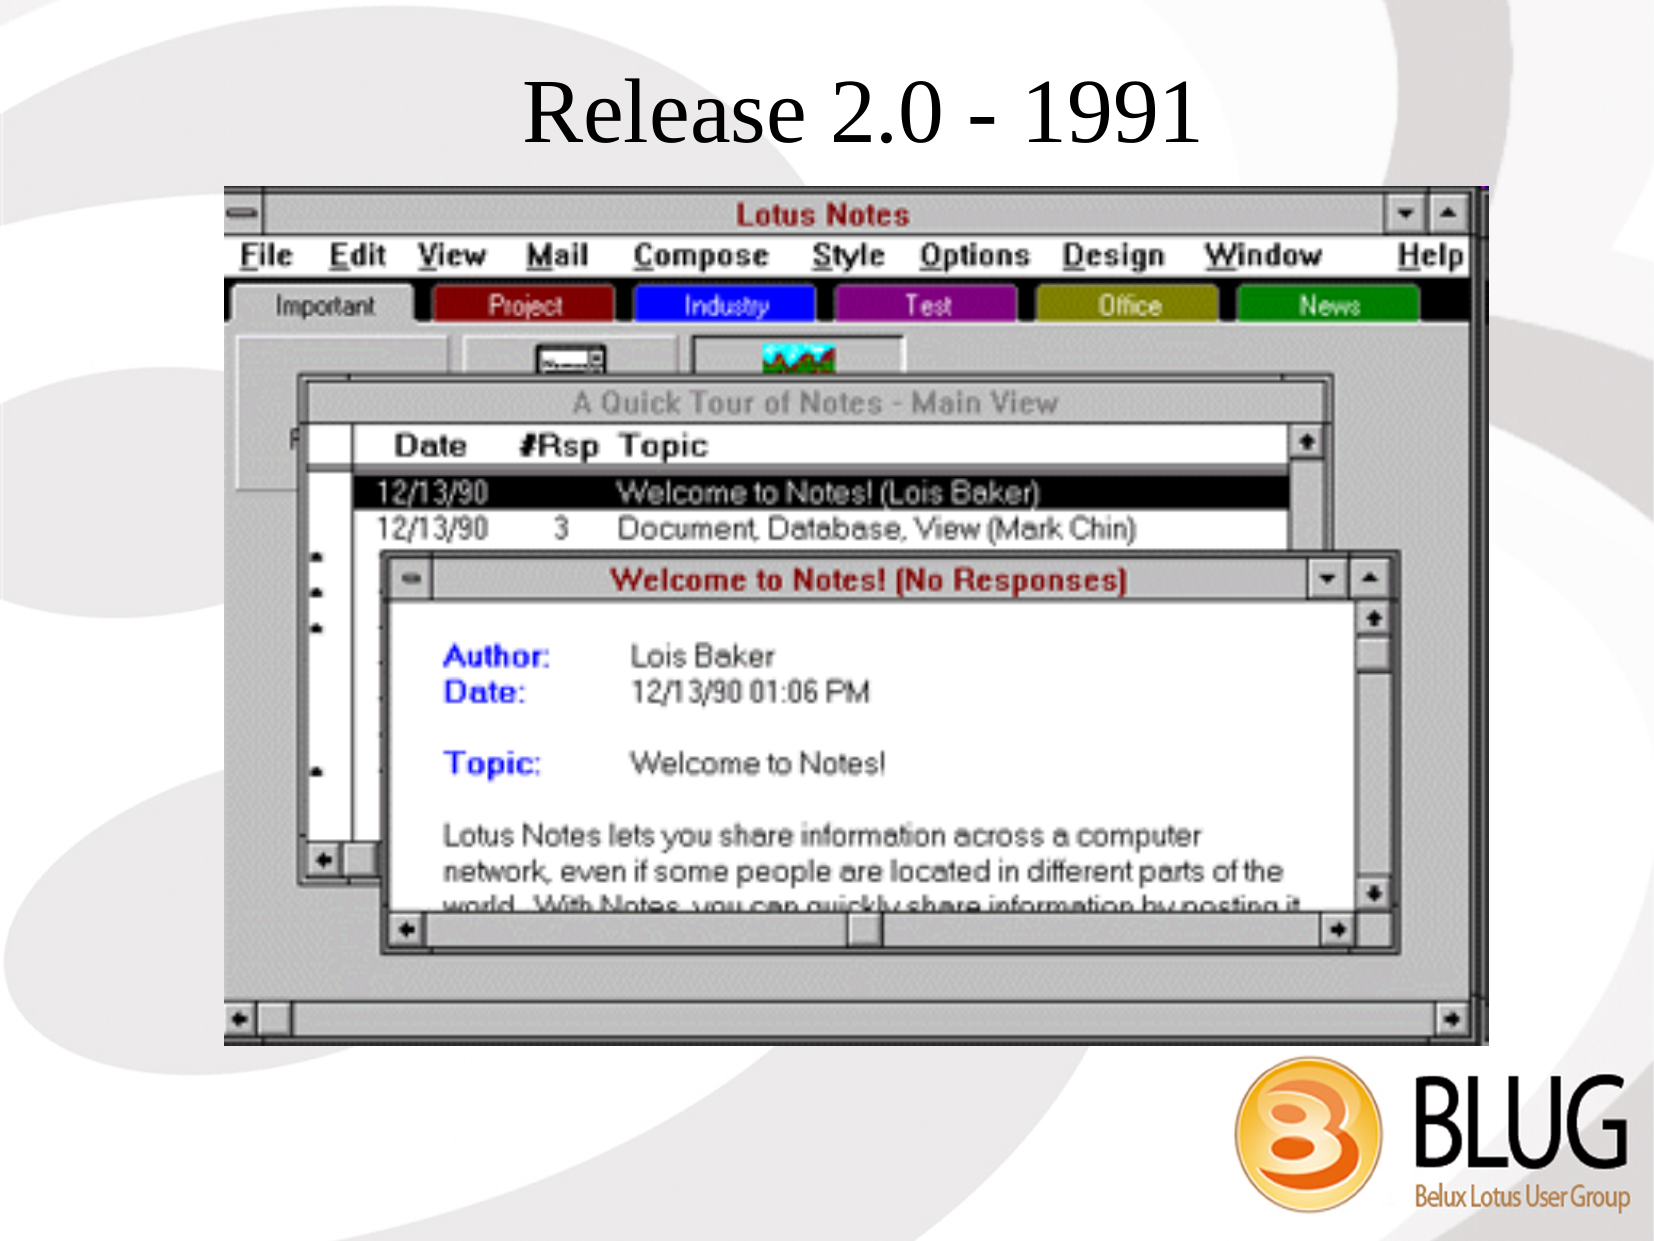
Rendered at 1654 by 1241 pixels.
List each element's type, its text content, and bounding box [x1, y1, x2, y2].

picture [0, 0, 1654, 1241]
title Release 2.0 - 1991 [121, 41, 1607, 184]
